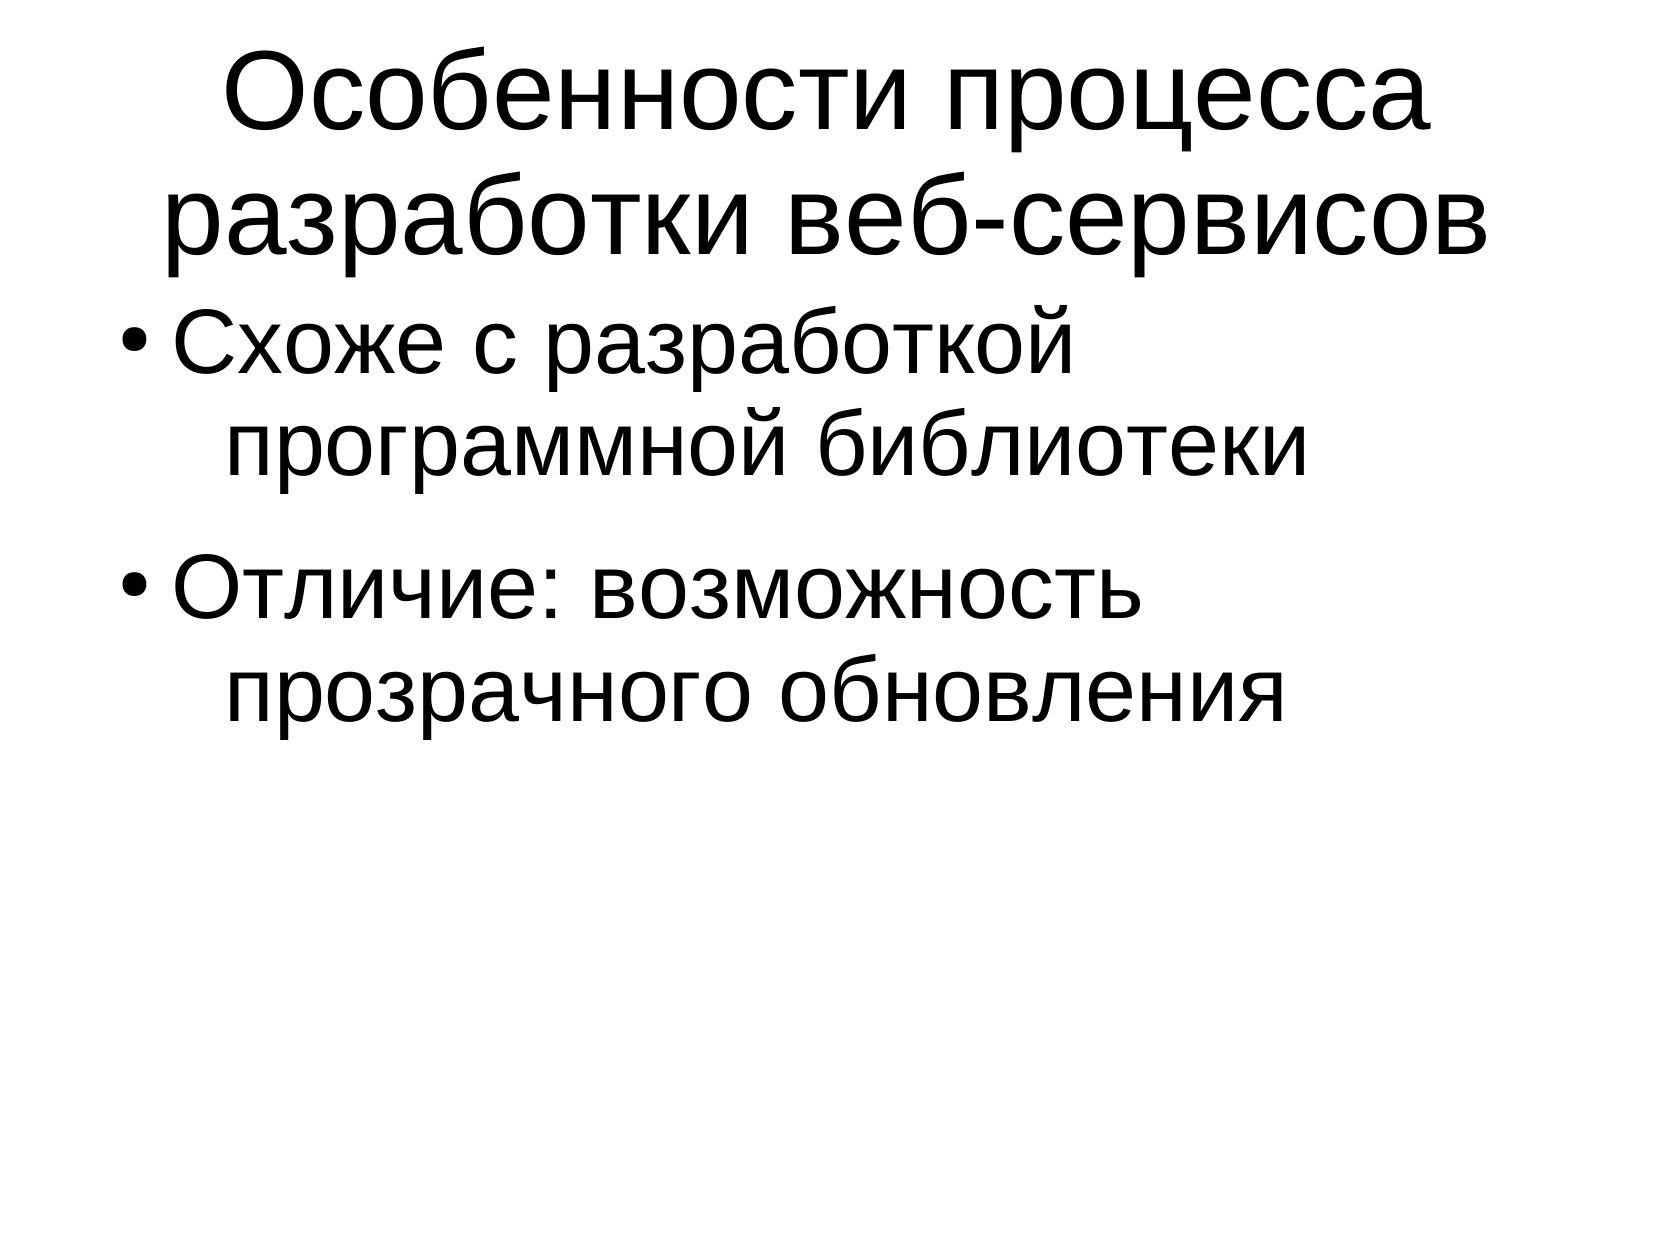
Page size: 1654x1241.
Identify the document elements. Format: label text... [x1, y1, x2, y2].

title Особенности процесса разработки веб-сервисов [82, 27, 1571, 279]
list Схоже с разработкой программной библиотеки Отличие: возможность прозрачного обновления [82, 290, 1571, 1109]
